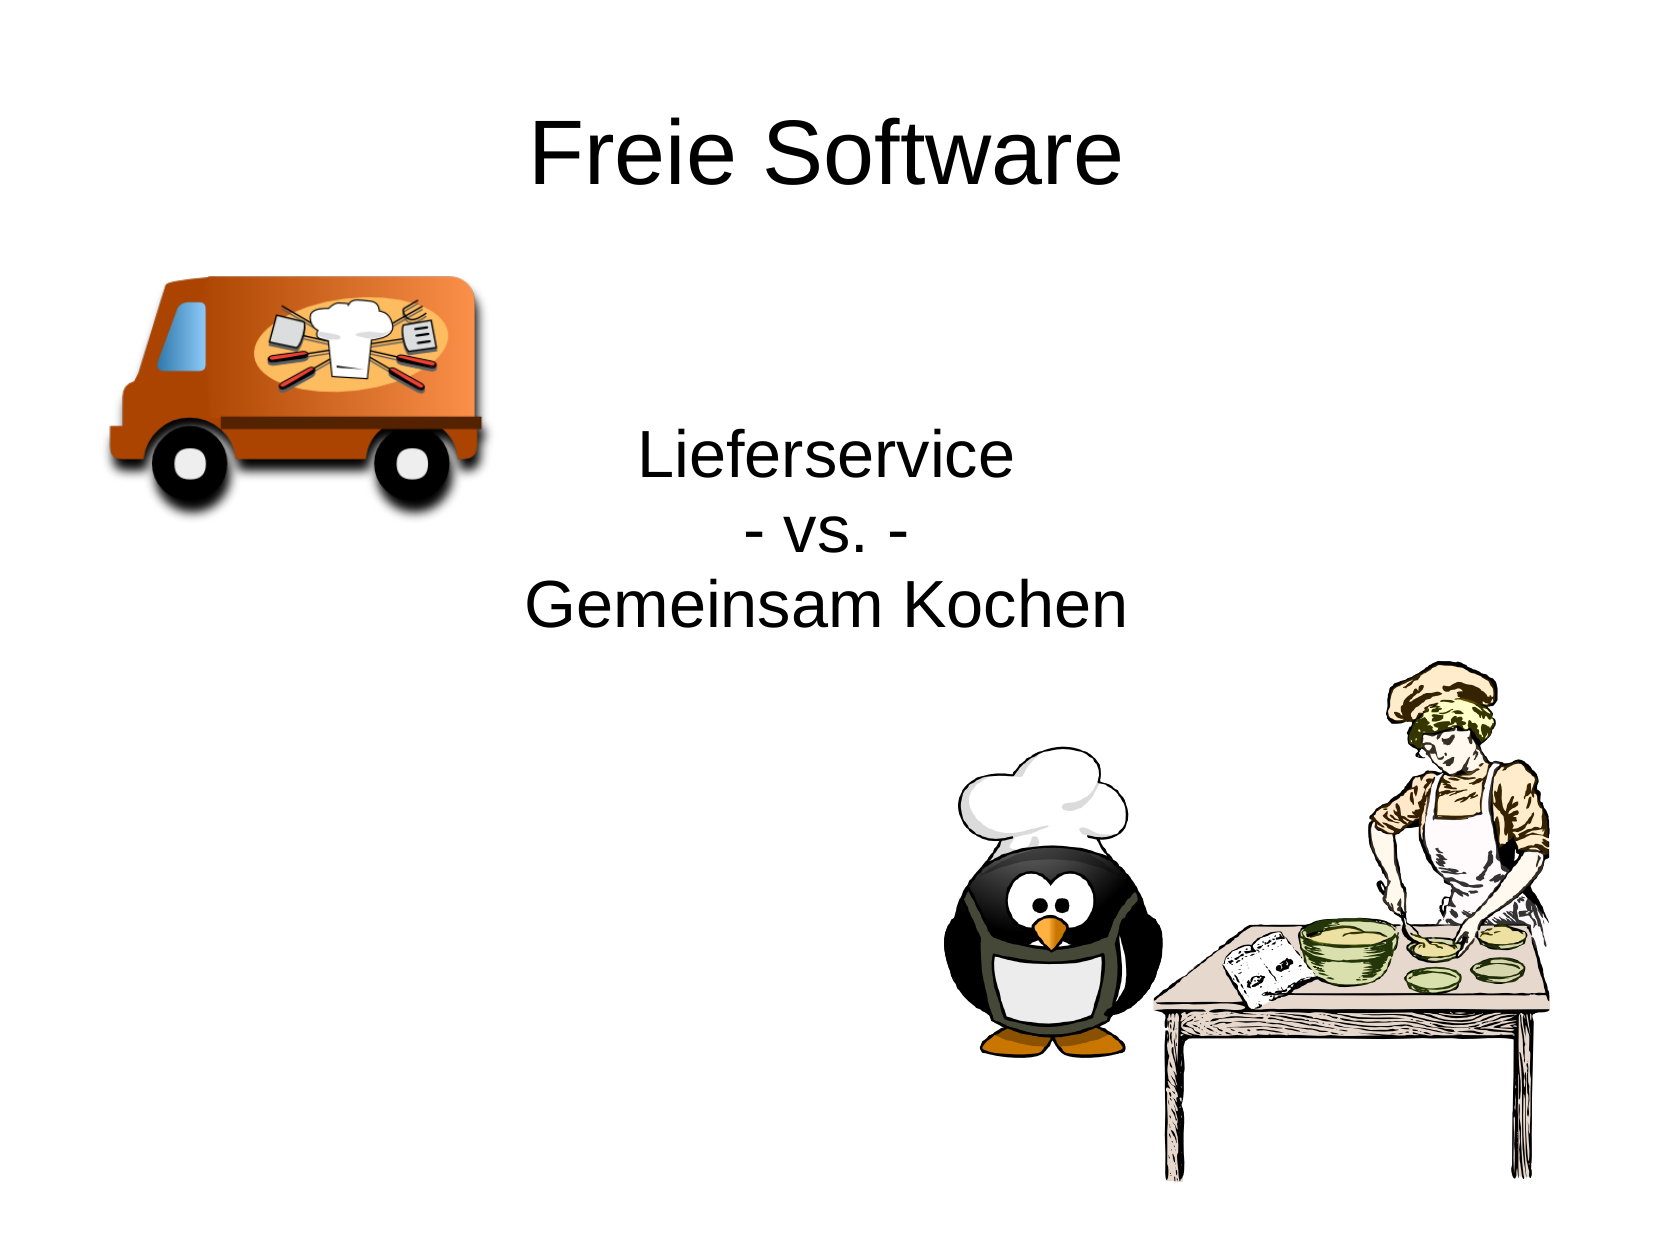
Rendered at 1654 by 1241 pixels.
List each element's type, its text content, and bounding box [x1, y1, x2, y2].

picture [99, 271, 497, 526]
subtitle Lieferservice - vs. - Gemeinsam Kochen [82, 49, 1571, 1010]
picture [944, 661, 1550, 1182]
